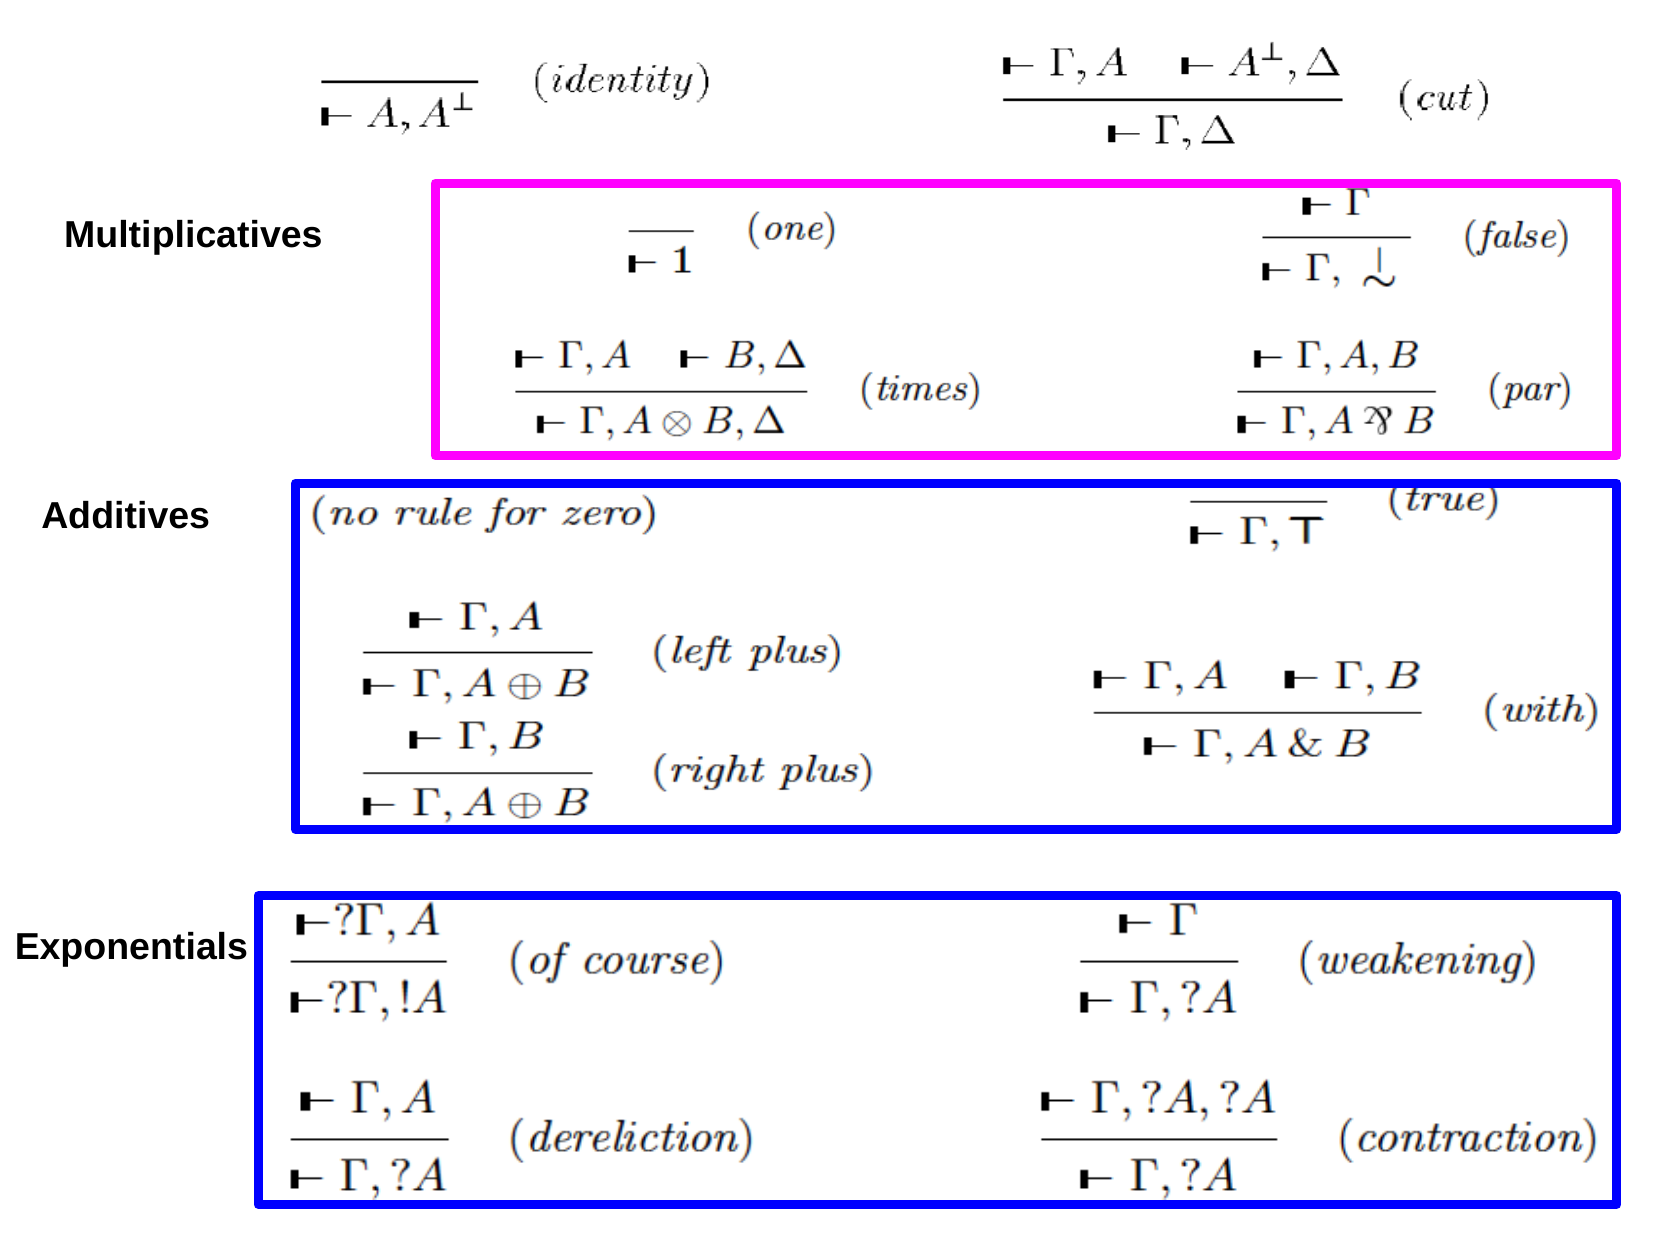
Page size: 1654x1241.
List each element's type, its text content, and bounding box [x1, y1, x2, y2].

picture [300, 37, 1501, 151]
picture [262, 900, 1613, 1201]
picture [300, 487, 1613, 826]
text_box Exponentials [0, 918, 264, 976]
picture [439, 187, 1613, 452]
text_box Multiplicatives [49, 205, 338, 263]
text_box Additives [26, 487, 226, 582]
